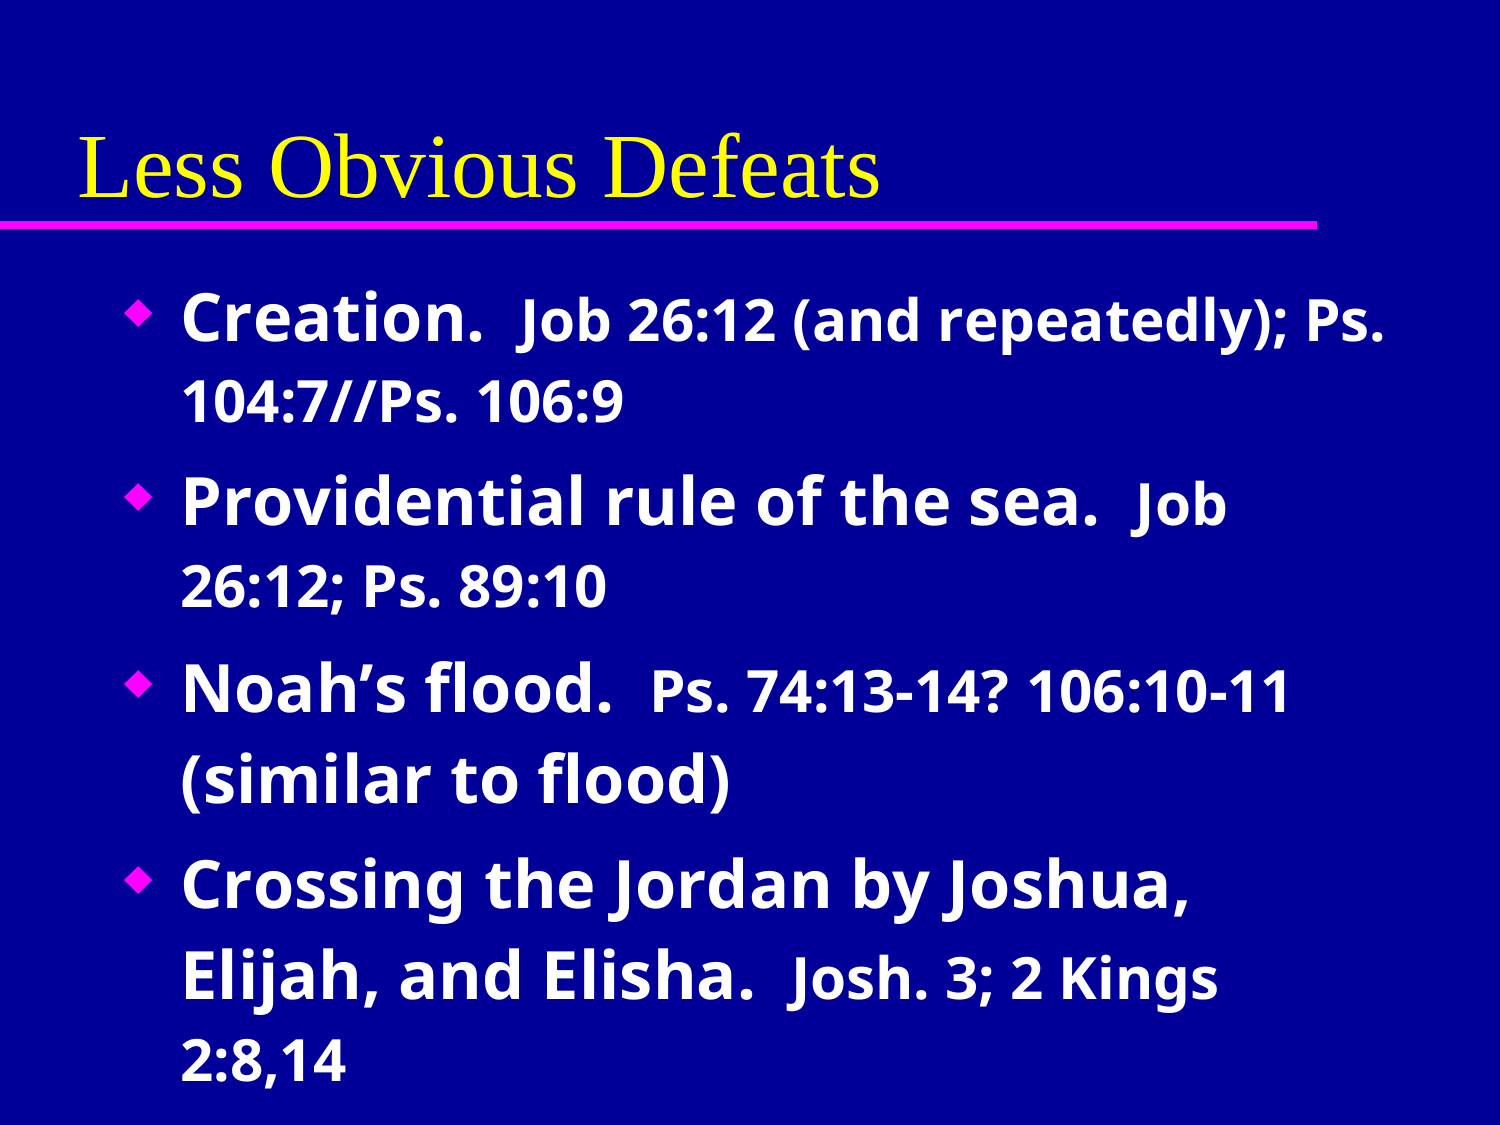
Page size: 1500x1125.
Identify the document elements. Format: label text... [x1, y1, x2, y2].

title Less Obvious Defeats [62, 43, 1338, 225]
list Creation. Job 26:12 (and repeatedly); Ps. 104:7//Ps. 106:9 Providential rule of the sea. Job 26:12; Ps. 89:10 Noah’s flood. Ps. 74:13-14? 106:10-11 (similar to flood) Crossing the Jordan by Joshua, Elijah, and Elisha. Josh. 3; 2 Kings 2:8,14 [109, 262, 1408, 988]
